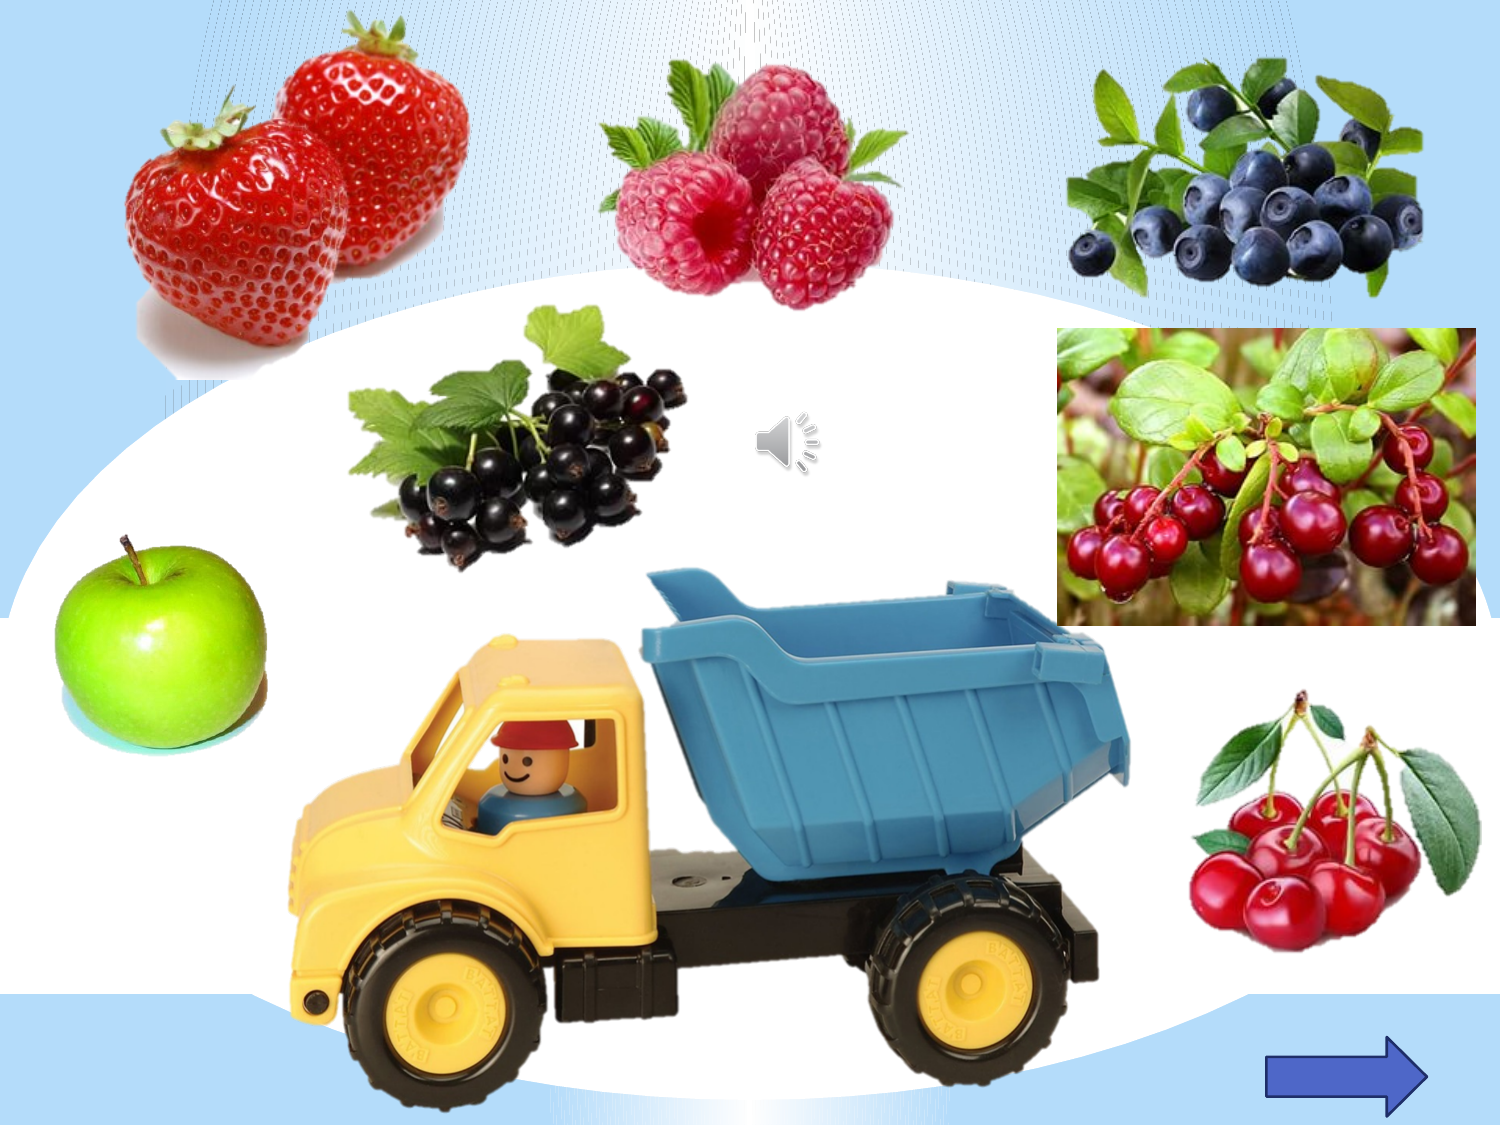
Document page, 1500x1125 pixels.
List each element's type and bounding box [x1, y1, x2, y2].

picture [1024, 29, 1468, 327]
picture [1184, 673, 1482, 971]
picture [0, 0, 1476, 1117]
text_box [1266, 1037, 1427, 1117]
